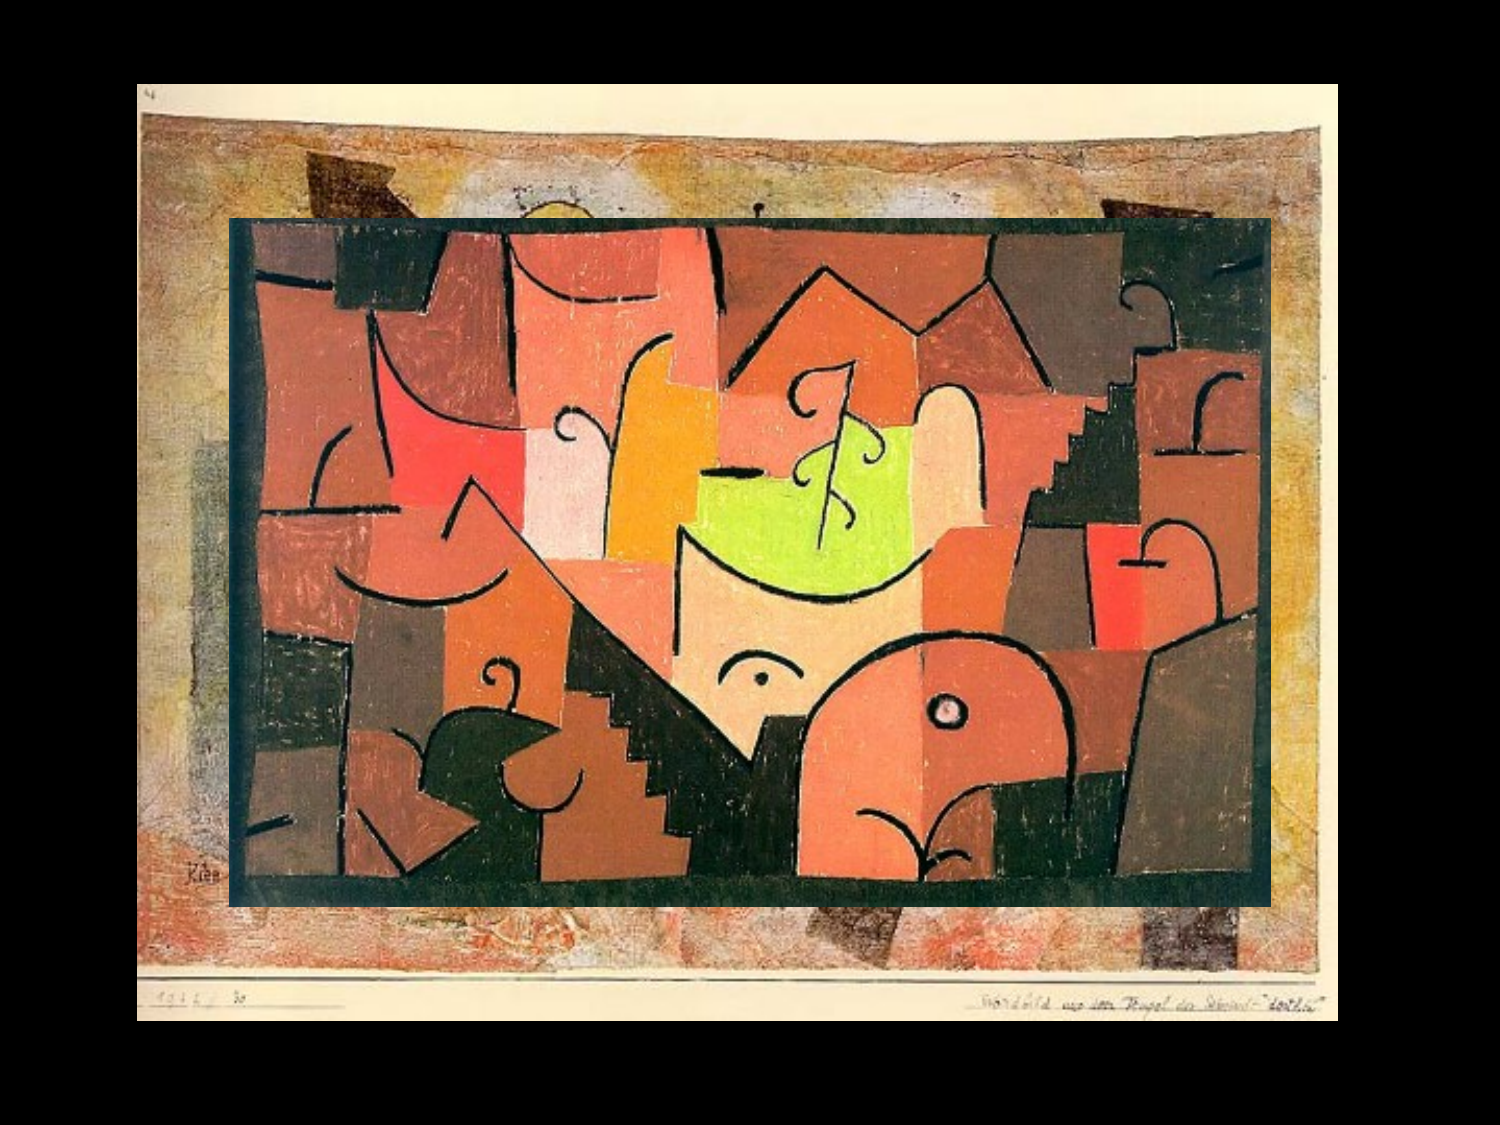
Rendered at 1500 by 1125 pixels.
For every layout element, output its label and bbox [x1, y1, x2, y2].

picture [137, 84, 1338, 1021]
